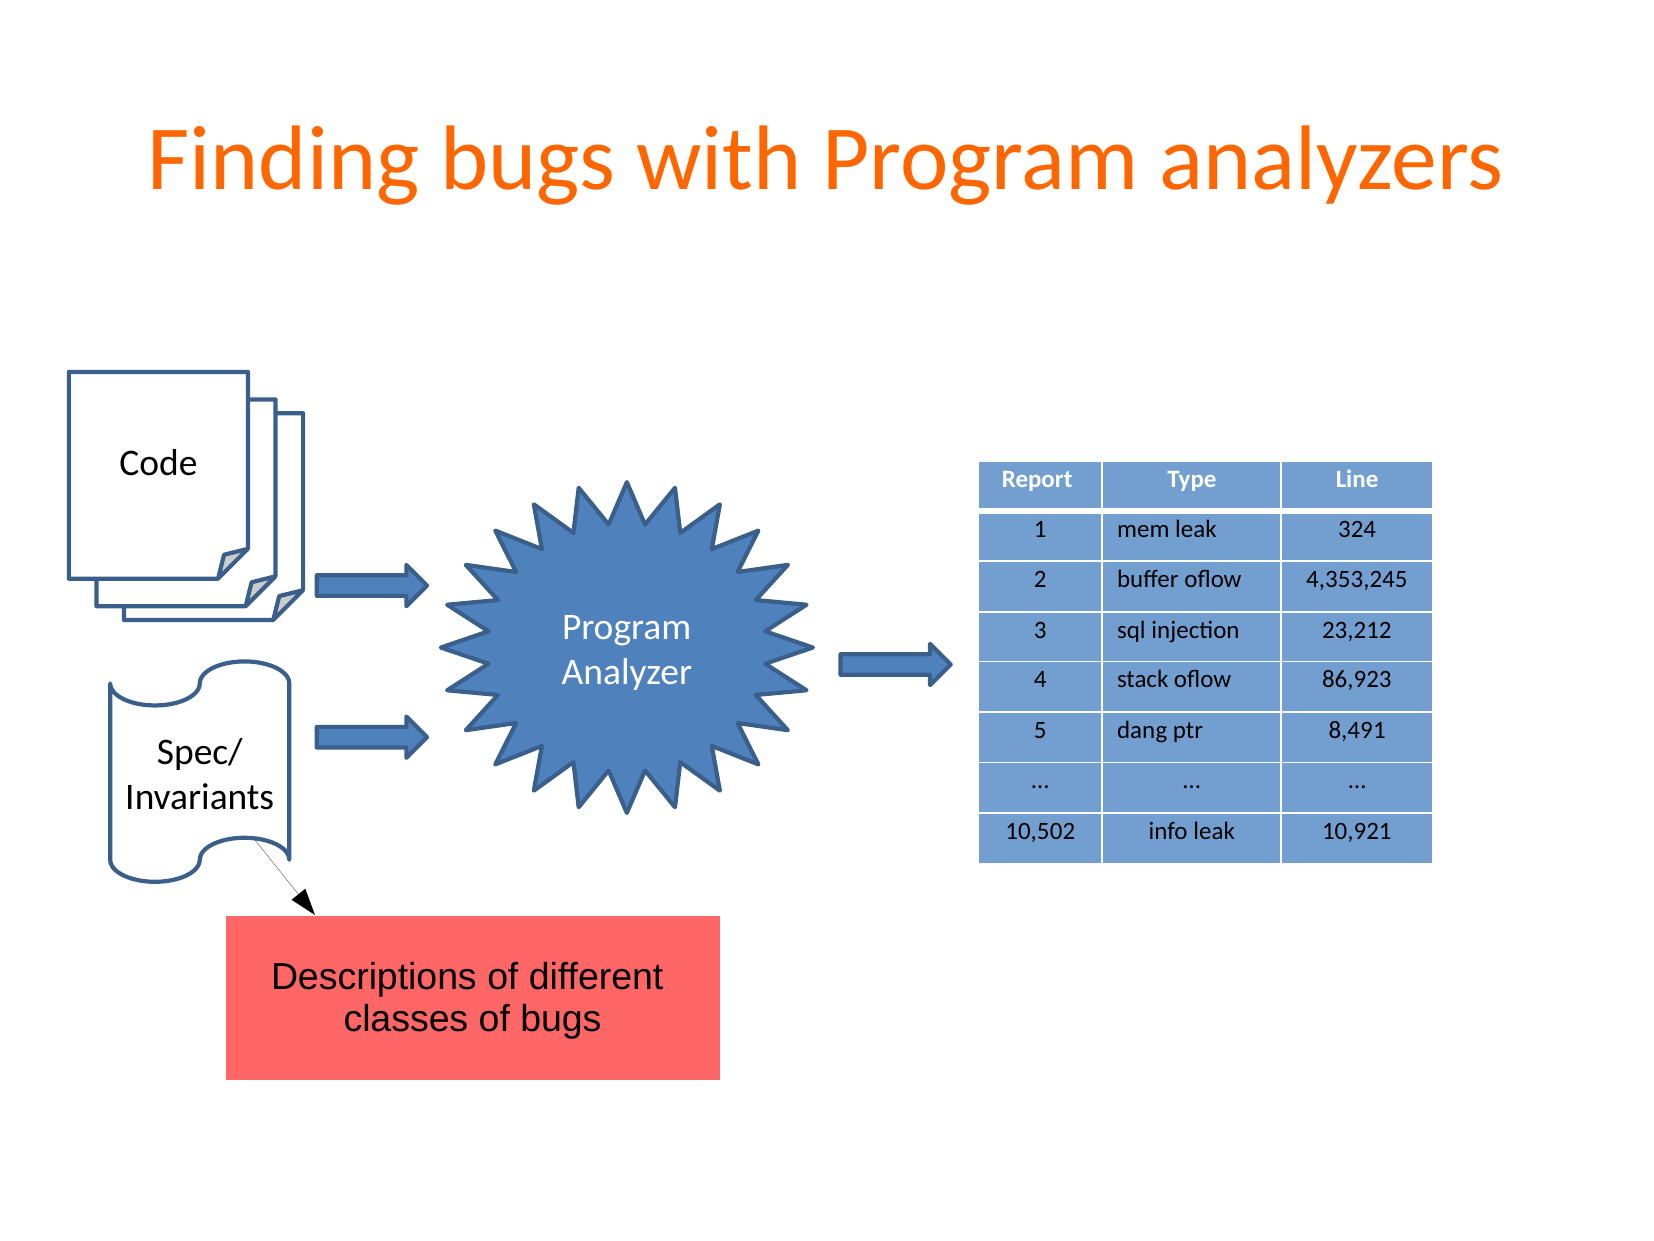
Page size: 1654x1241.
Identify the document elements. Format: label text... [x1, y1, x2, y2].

table_cell … [1282, 763, 1432, 812]
table_cell 2 [979, 562, 1101, 611]
table_cell 23,212 [1282, 613, 1432, 661]
table_cell 5 [979, 713, 1101, 762]
table_cell … [1103, 763, 1280, 812]
table_cell buffer oflow [1103, 562, 1280, 611]
text_box Program Analyzer [440, 482, 813, 813]
title Finding bugs with Program analyzers [82, 49, 1571, 257]
table_cell 86,923 [1282, 662, 1432, 711]
table_header Line [1282, 462, 1432, 508]
table_cell 1 [979, 514, 1101, 560]
table_cell 8,491 [1282, 713, 1432, 762]
text_box [96, 399, 304, 621]
table_cell 4 [979, 662, 1101, 711]
text_box Descriptions of different classes of bugs [225, 915, 721, 1081]
table_cell 324 [1282, 514, 1432, 560]
table_cell 10,921 [1282, 814, 1432, 863]
table_cell info leak [1103, 814, 1280, 863]
text_box [316, 716, 428, 758]
table_cell 4,353,245 [1282, 562, 1432, 611]
text_box Code [68, 371, 248, 579]
table_cell 10,502 [979, 814, 1101, 863]
text_box [316, 564, 428, 607]
table_header Report [979, 462, 1101, 508]
table_cell 3 [979, 613, 1101, 661]
text_box Spec/ Invariants [110, 661, 290, 882]
text_box [840, 643, 951, 686]
table_header Type [1103, 462, 1280, 508]
table_cell dang ptr [1103, 713, 1280, 762]
table_cell sql injection [1103, 613, 1280, 661]
table_cell mem leak [1103, 514, 1280, 560]
table_cell … [979, 763, 1101, 812]
table_cell stack oflow [1103, 662, 1280, 711]
